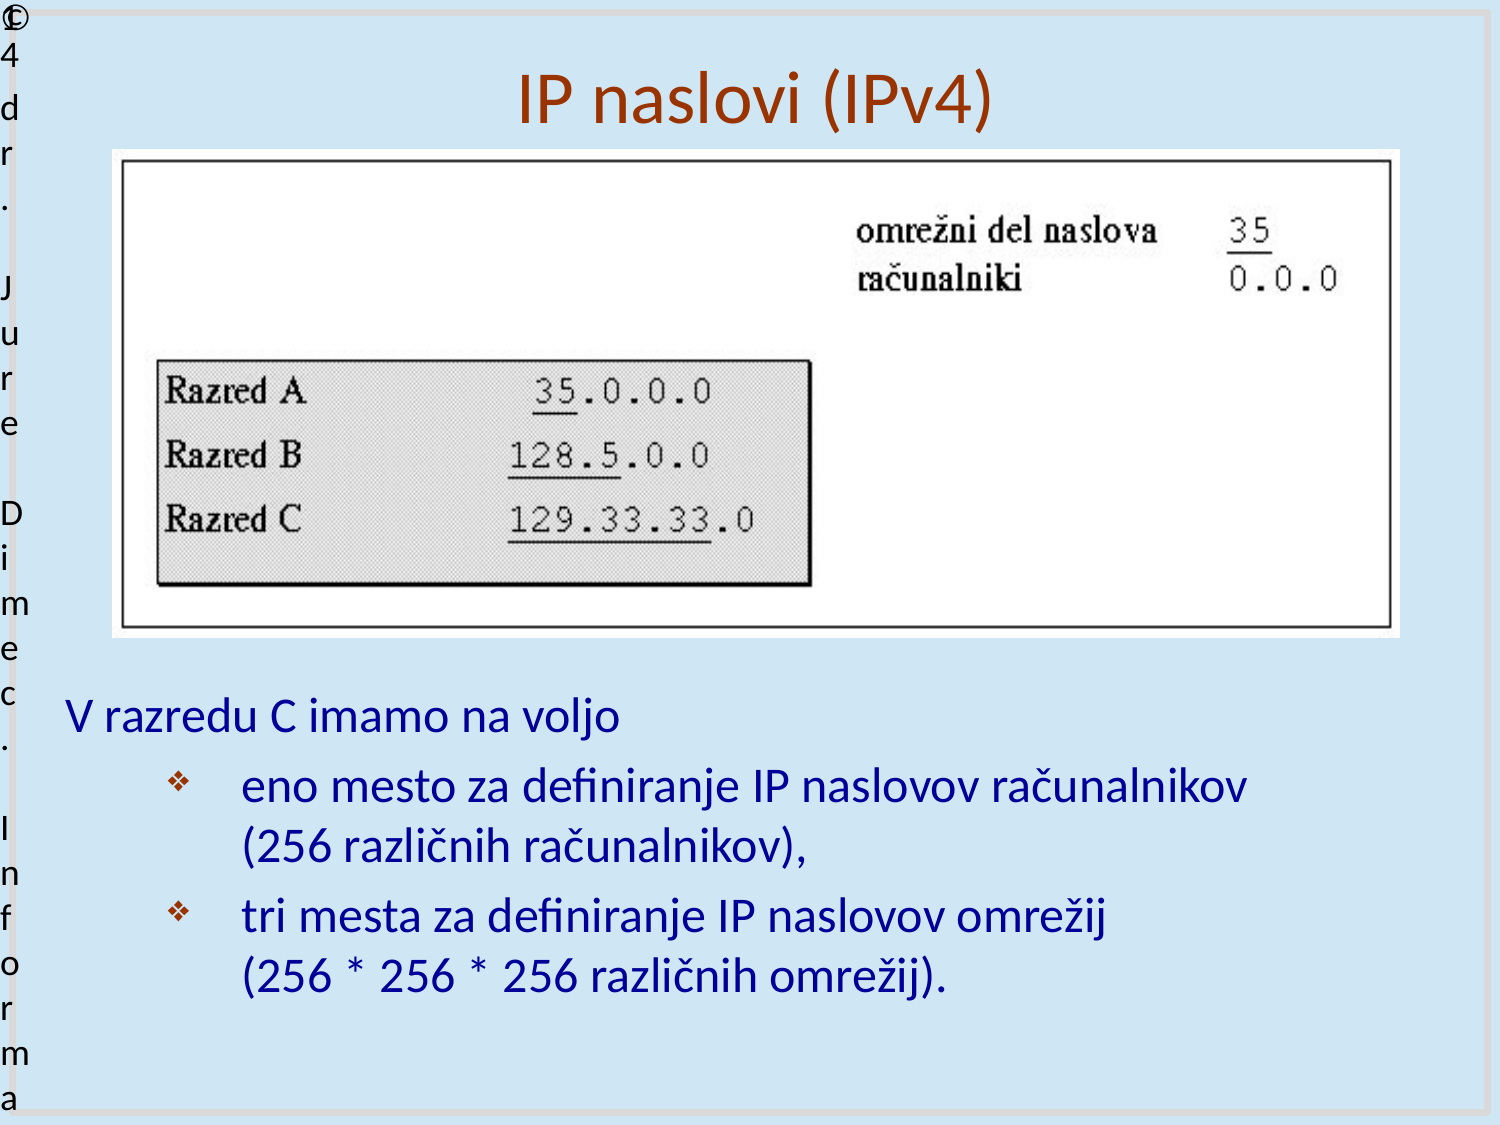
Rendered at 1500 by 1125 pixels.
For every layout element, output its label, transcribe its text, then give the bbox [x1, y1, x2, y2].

title IP naslovi (IPv4) [37, 37, 1475, 150]
picture [112, 149, 1400, 638]
text_box V razredu C imamo na voljo eno mesto za definiranje IP naslovov računalnikov (256 različnih računalnikov), tri mesta za definiranje IP naslovov omrežij (256 * 256 * 256 različnih omrežij). [49, 674, 1475, 1050]
